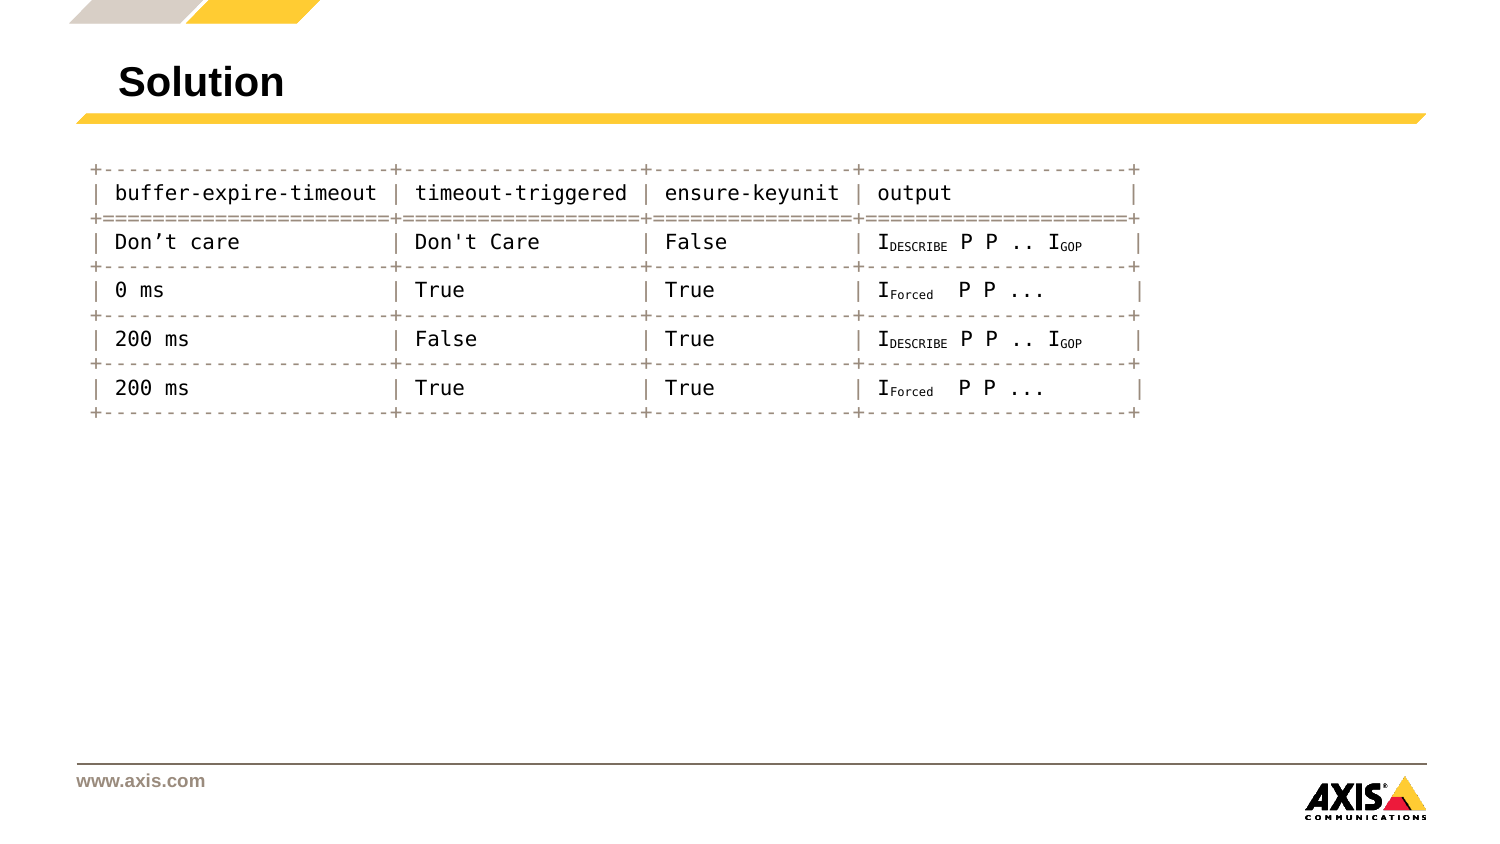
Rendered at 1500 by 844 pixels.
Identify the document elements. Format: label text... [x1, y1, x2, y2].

picture [1305, 776, 1426, 820]
title Solution [103, 47, 1462, 108]
text_box +-----------------------+-------------------+----------------+---------------------+ | buffer-expire-timeout | timeout-triggered | ensure-keyunit | output | +=======================+===================+================+=====================+ | Don’t care | Don't Care | False | IDESCRIBE P P .. IGOP | +-----------------------+-------------------+----------------+---------------------+ | 0 ms | True | True | IForced P P ... | +-----------------------+-------------------+----------------+---------------------+ | 200 ms | False | True | IDESCRIBE P P .. IGOP | +-----------------------+-------------------+----------------+---------------------+ | 200 ms | True | True | IForced P P ... | +-----------------------+-------------------+----------------+---------------------+ [75, 150, 1238, 432]
